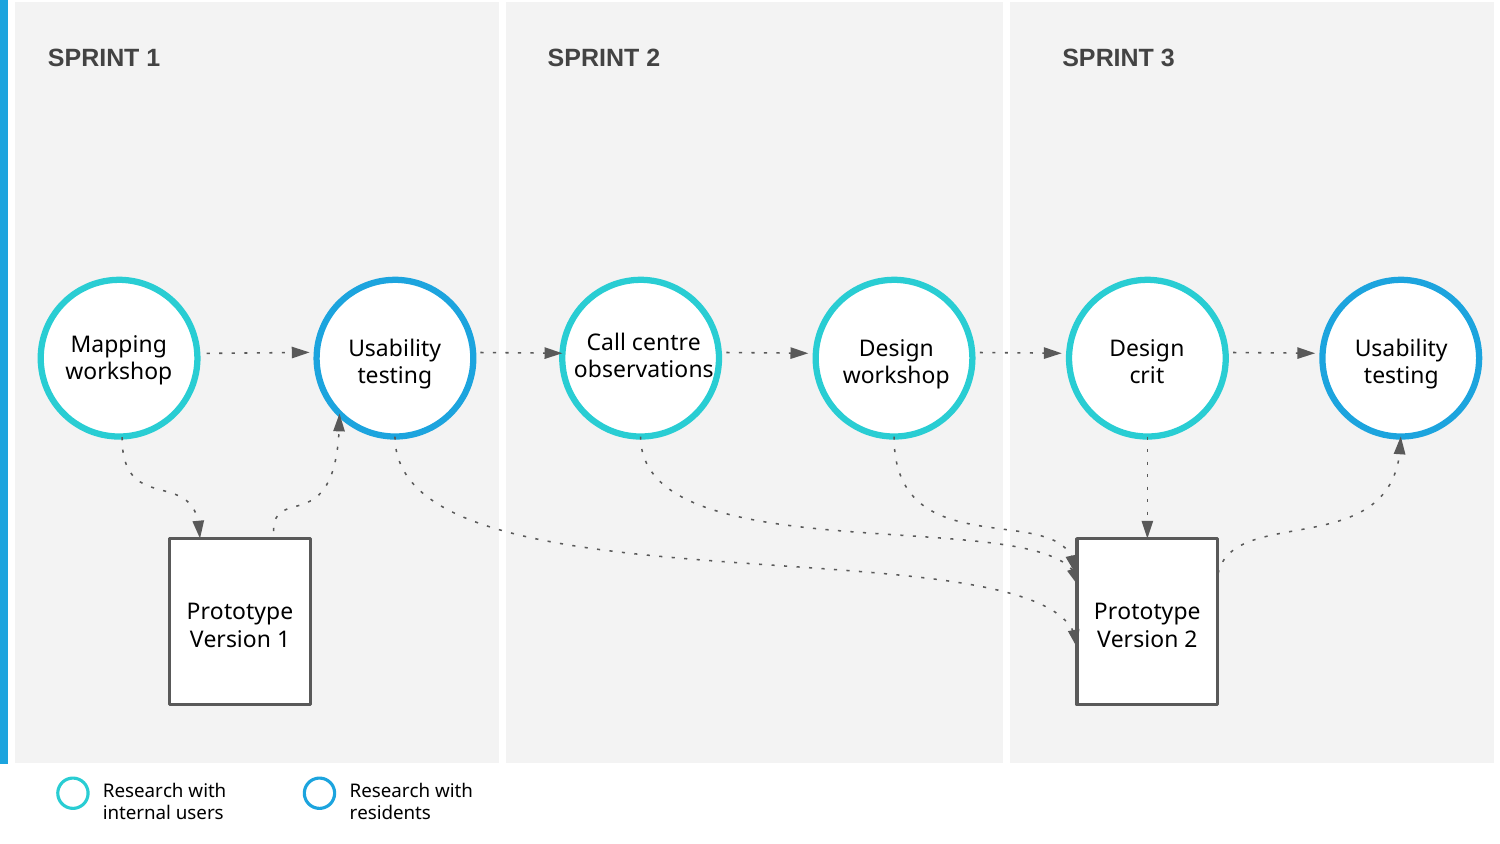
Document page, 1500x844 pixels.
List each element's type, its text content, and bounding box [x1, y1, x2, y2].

text_box Design workshop [803, 318, 990, 398]
text_box Prototype Version 1 [161, 581, 319, 662]
text_box Usability testing [1308, 318, 1495, 398]
text_box Call centre observations [550, 312, 738, 392]
text_box Mapping workshop [40, 314, 198, 394]
text_box SPRINT 3 [1040, 26, 1197, 88]
text_box [15, 2, 499, 763]
text_box Research with internal users [87, 763, 280, 840]
text_box [506, 2, 1003, 763]
text_box Usability testing [301, 318, 489, 398]
text_box Prototype Version 2 [1069, 581, 1226, 662]
text_box SPRINT 2 [525, 26, 683, 107]
text_box SPRINT 1 [25, 26, 183, 107]
text_box Research with residents [334, 763, 526, 840]
text_box Design crit [1053, 318, 1241, 398]
text_box [1010, 2, 1494, 763]
